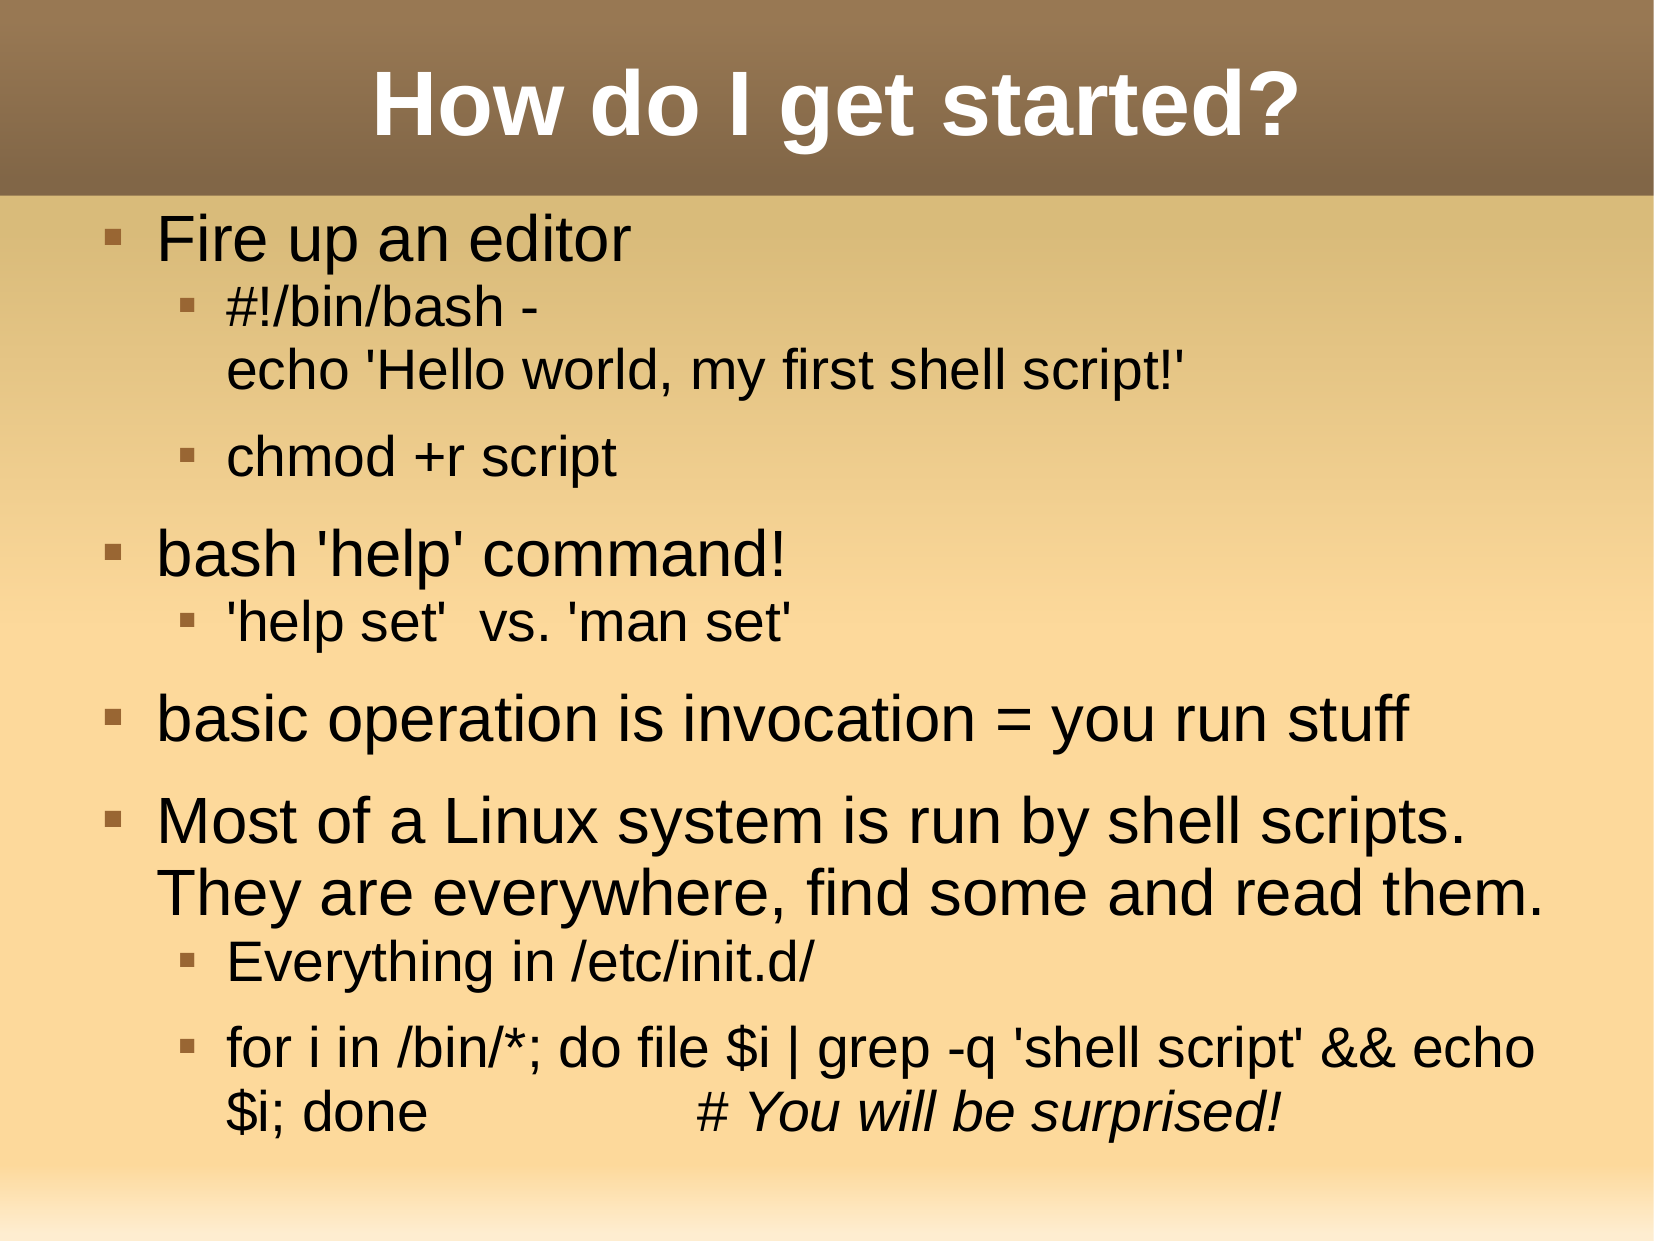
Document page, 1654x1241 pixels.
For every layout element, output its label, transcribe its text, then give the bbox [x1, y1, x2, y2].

list Fire up an editor #!/bin/bash - echo 'Hello world, my first shell script!' chmod +r script bash 'help' command! 'help set' vs. 'man set' basic operation is invocation = you run stuff Most of a Linux system is run by shell scripts. They are everywhere, find some and read them. Everything in /etc/init.d/ for i in /bin/*; do file $i | grep -q 'shell script' && echo $i; done # You will be surprised! [87, 201, 1576, 1215]
picture [0, 0, 1654, 1241]
title How do I get started? [76, 0, 1565, 208]
